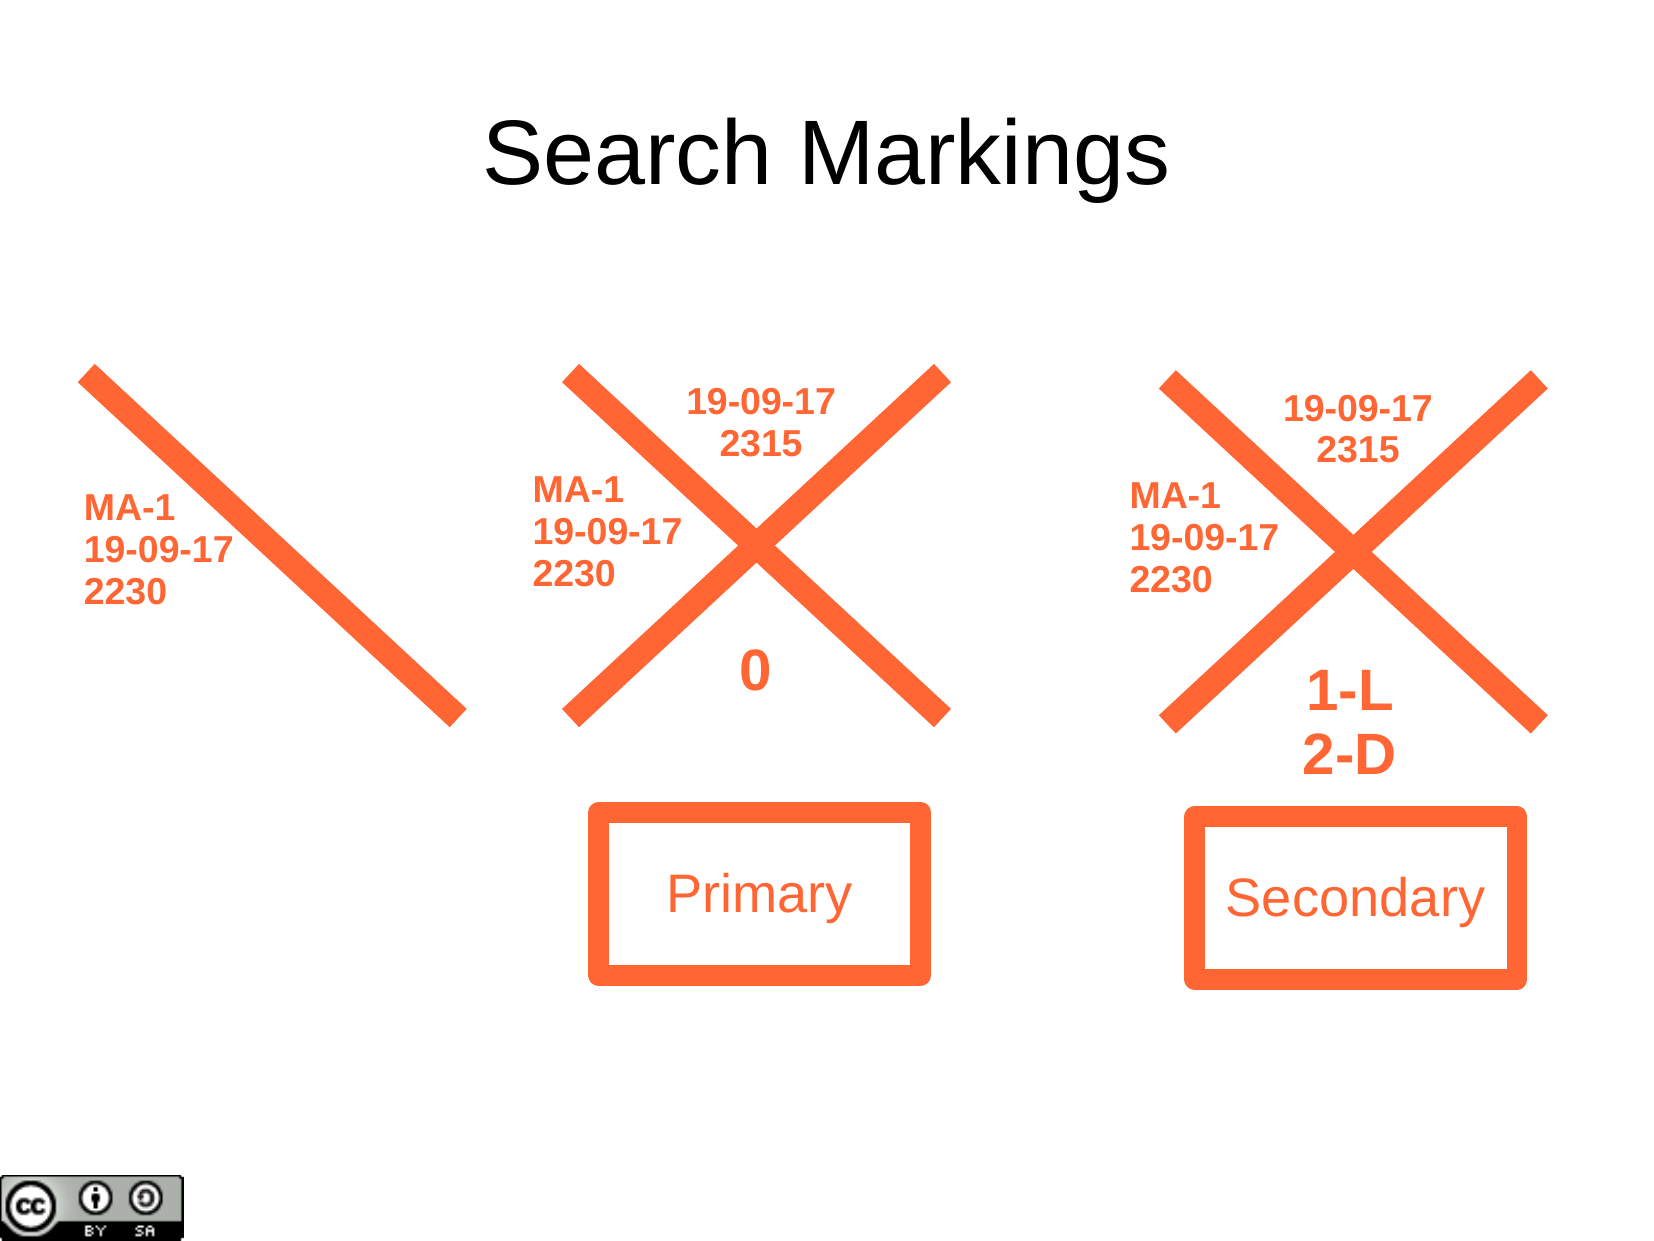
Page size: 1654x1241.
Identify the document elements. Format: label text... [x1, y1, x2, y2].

text_box Primary [598, 812, 921, 976]
text_box MA-1 19-09-17 2230 [1114, 467, 1295, 609]
text_box Secondary [1194, 816, 1517, 980]
picture [0, 1175, 184, 1241]
text_box 19-09-17 2315 [1268, 337, 1448, 479]
text_box MA-1 19-09-17 2230 [518, 461, 698, 603]
text_box MA-1 19-09-17 2230 [69, 478, 249, 620]
text_box 0 [724, 629, 795, 710]
title Search Markings [82, 49, 1571, 257]
text_box 1-L 2-D [1288, 649, 1419, 816]
text_box 19-09-17 2315 [671, 331, 851, 473]
